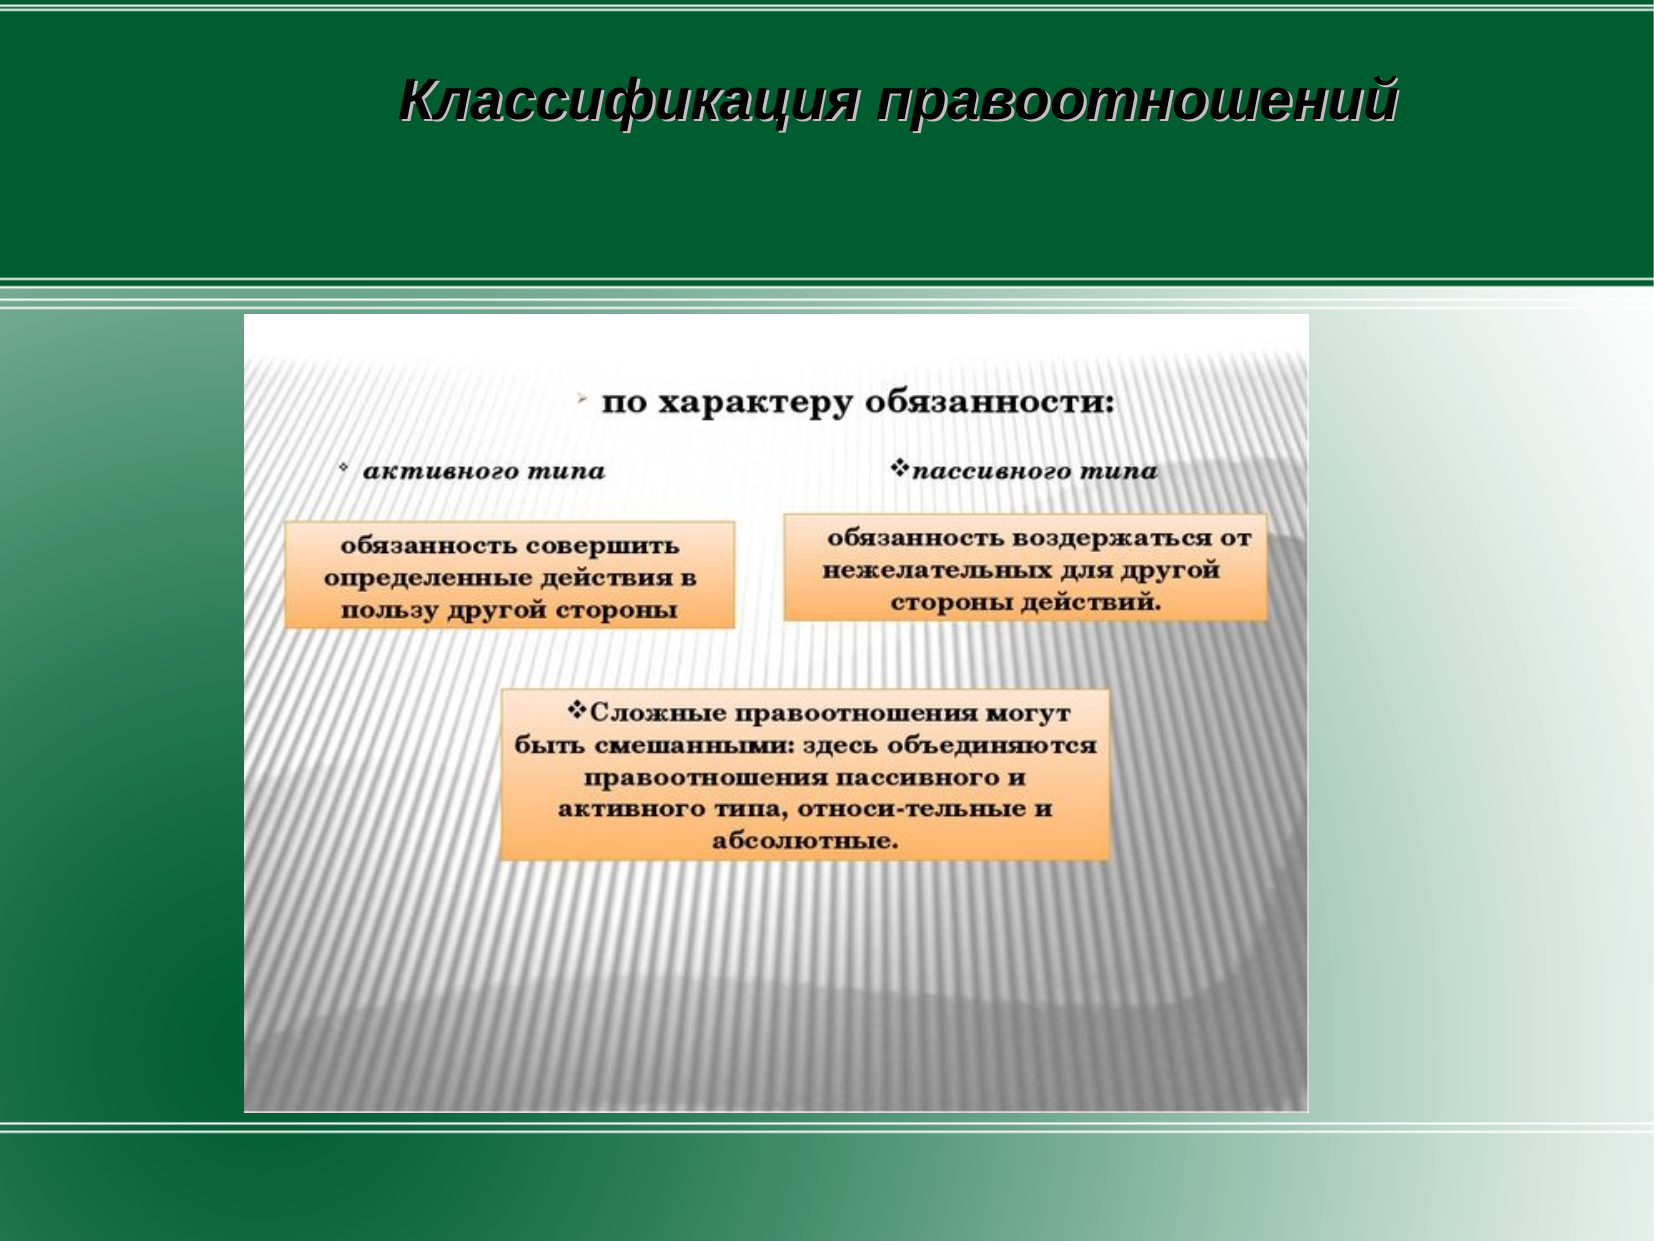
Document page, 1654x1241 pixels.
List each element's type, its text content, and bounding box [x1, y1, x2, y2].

text_box Классификация правоотношений [383, 59, 1426, 142]
picture [244, 314, 1309, 1113]
